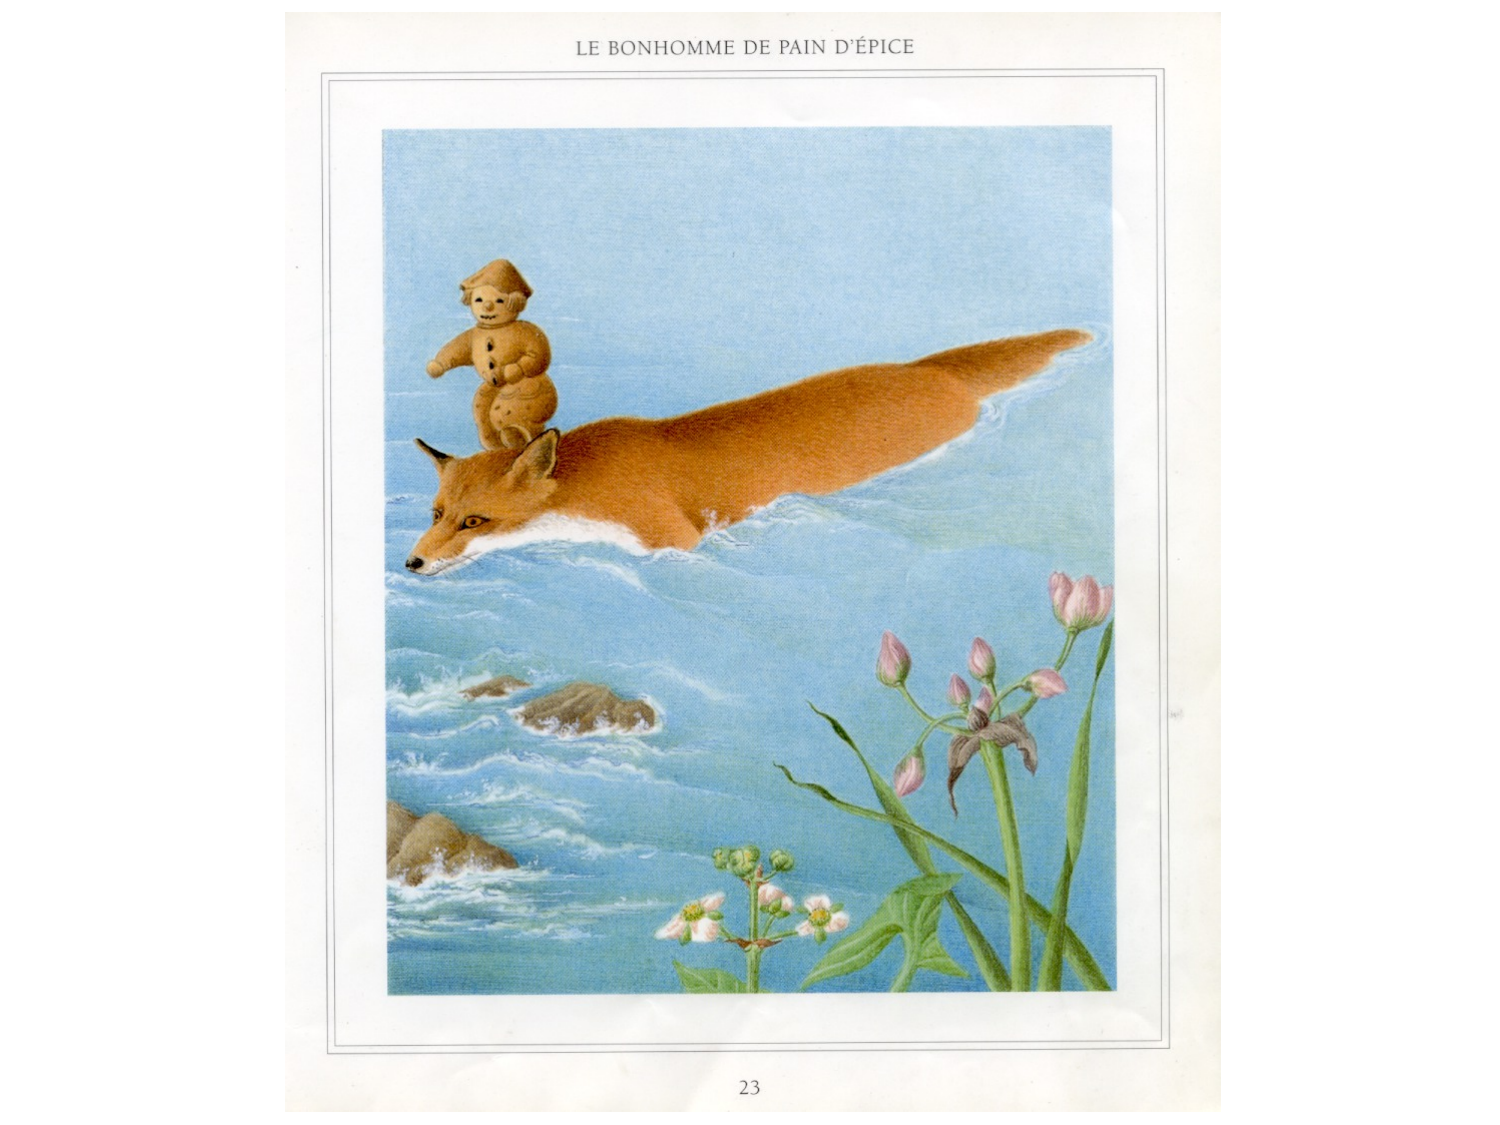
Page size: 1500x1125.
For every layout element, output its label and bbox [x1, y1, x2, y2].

picture [285, 12, 1221, 1112]
